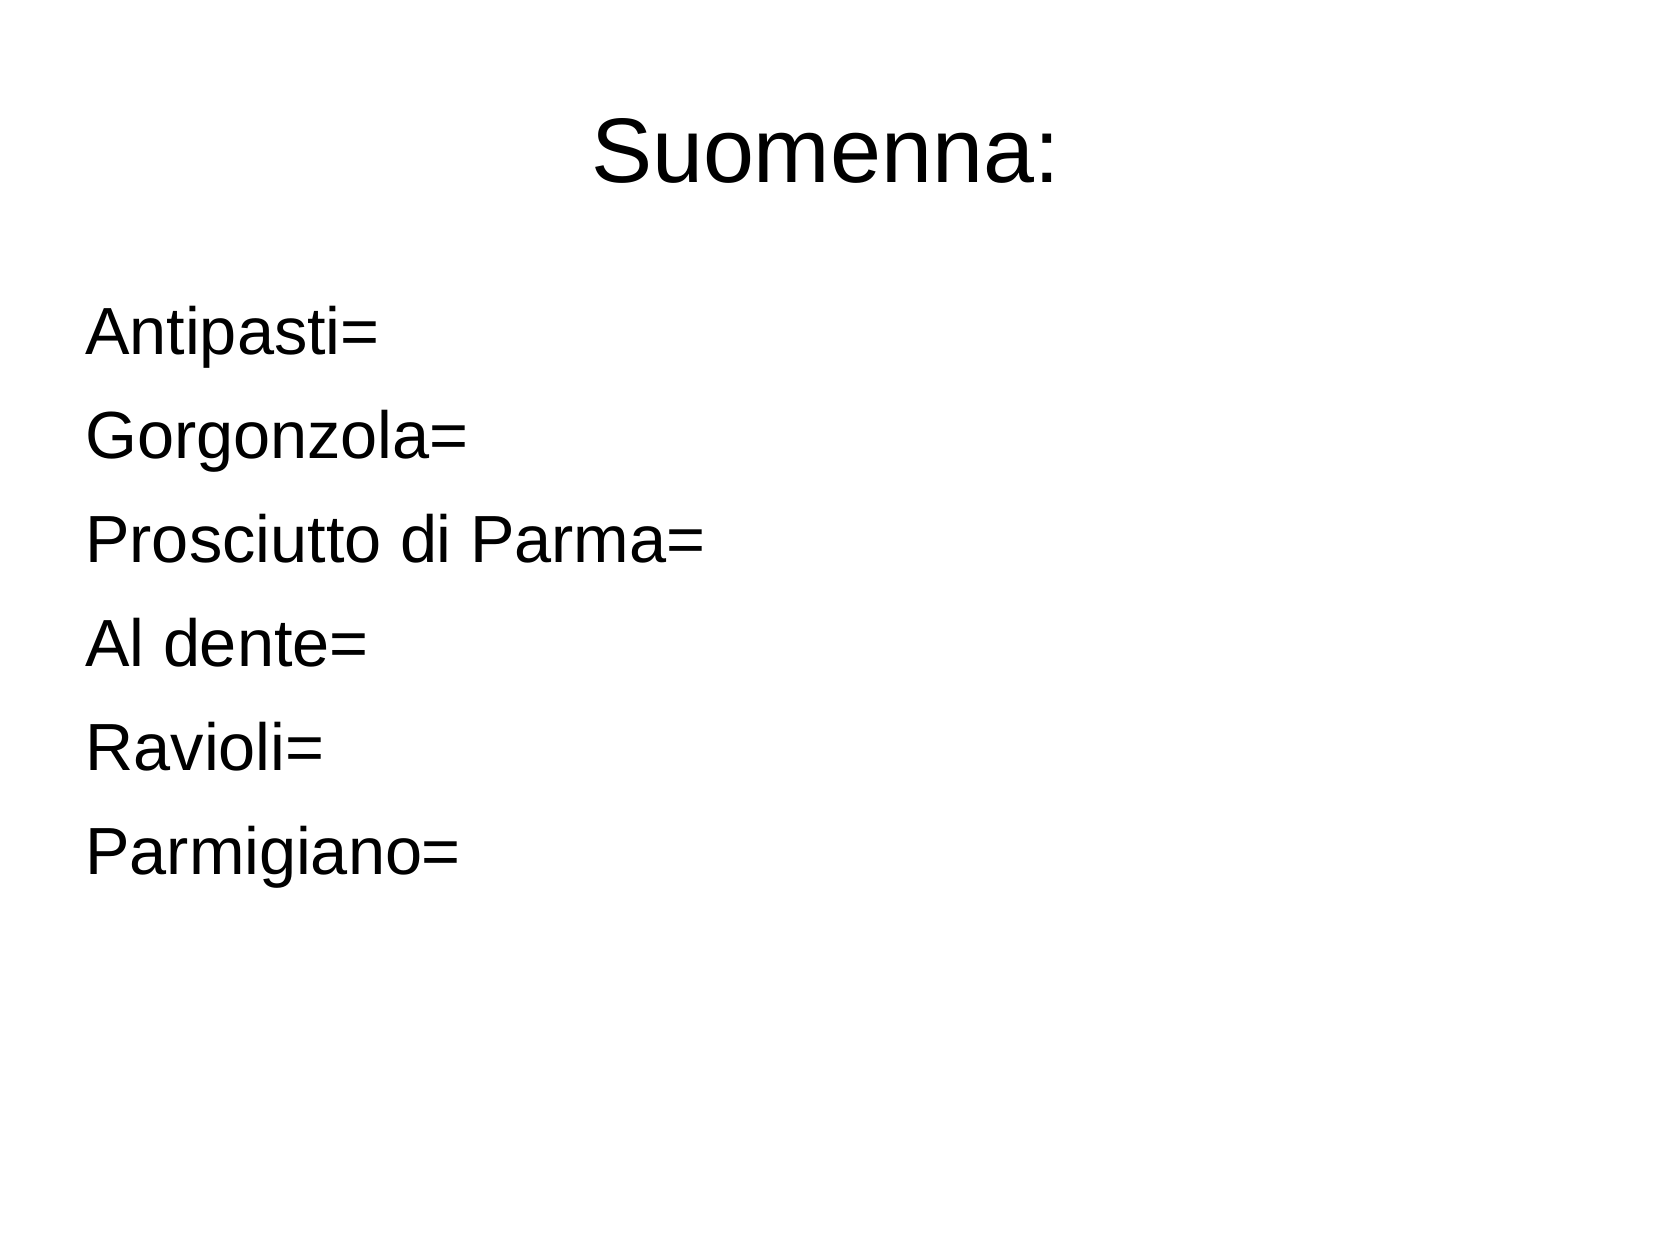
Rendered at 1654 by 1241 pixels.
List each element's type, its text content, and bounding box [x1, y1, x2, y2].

list Antipasti= Gorgonzola= Prosciutto di Parma= Al dente= Ravioli= Parmigiano= [82, 290, 1569, 1241]
title Suomenna: [82, 49, 1569, 255]
